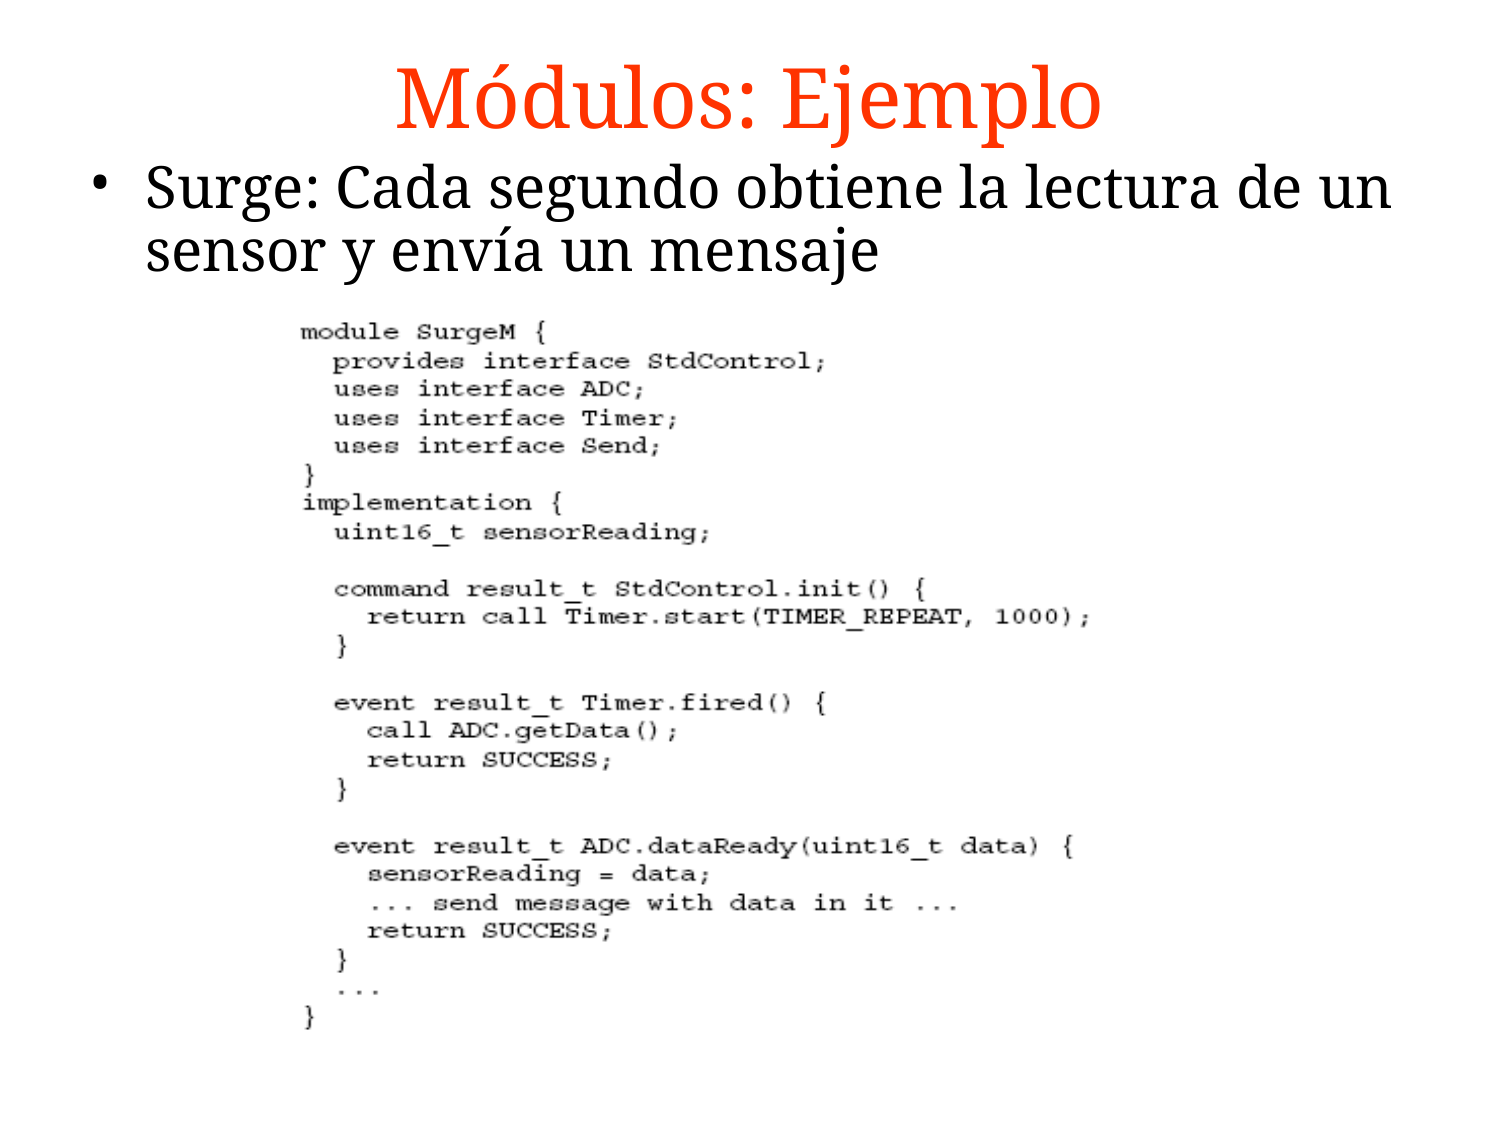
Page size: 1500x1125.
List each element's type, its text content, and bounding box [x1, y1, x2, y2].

list Surge: Cada segundo obtiene la lectura de un sensor y envía un mensaje [74, 149, 1425, 1021]
picture [287, 299, 1126, 1072]
title Módulos: Ejemplo [74, 30, 1425, 149]
